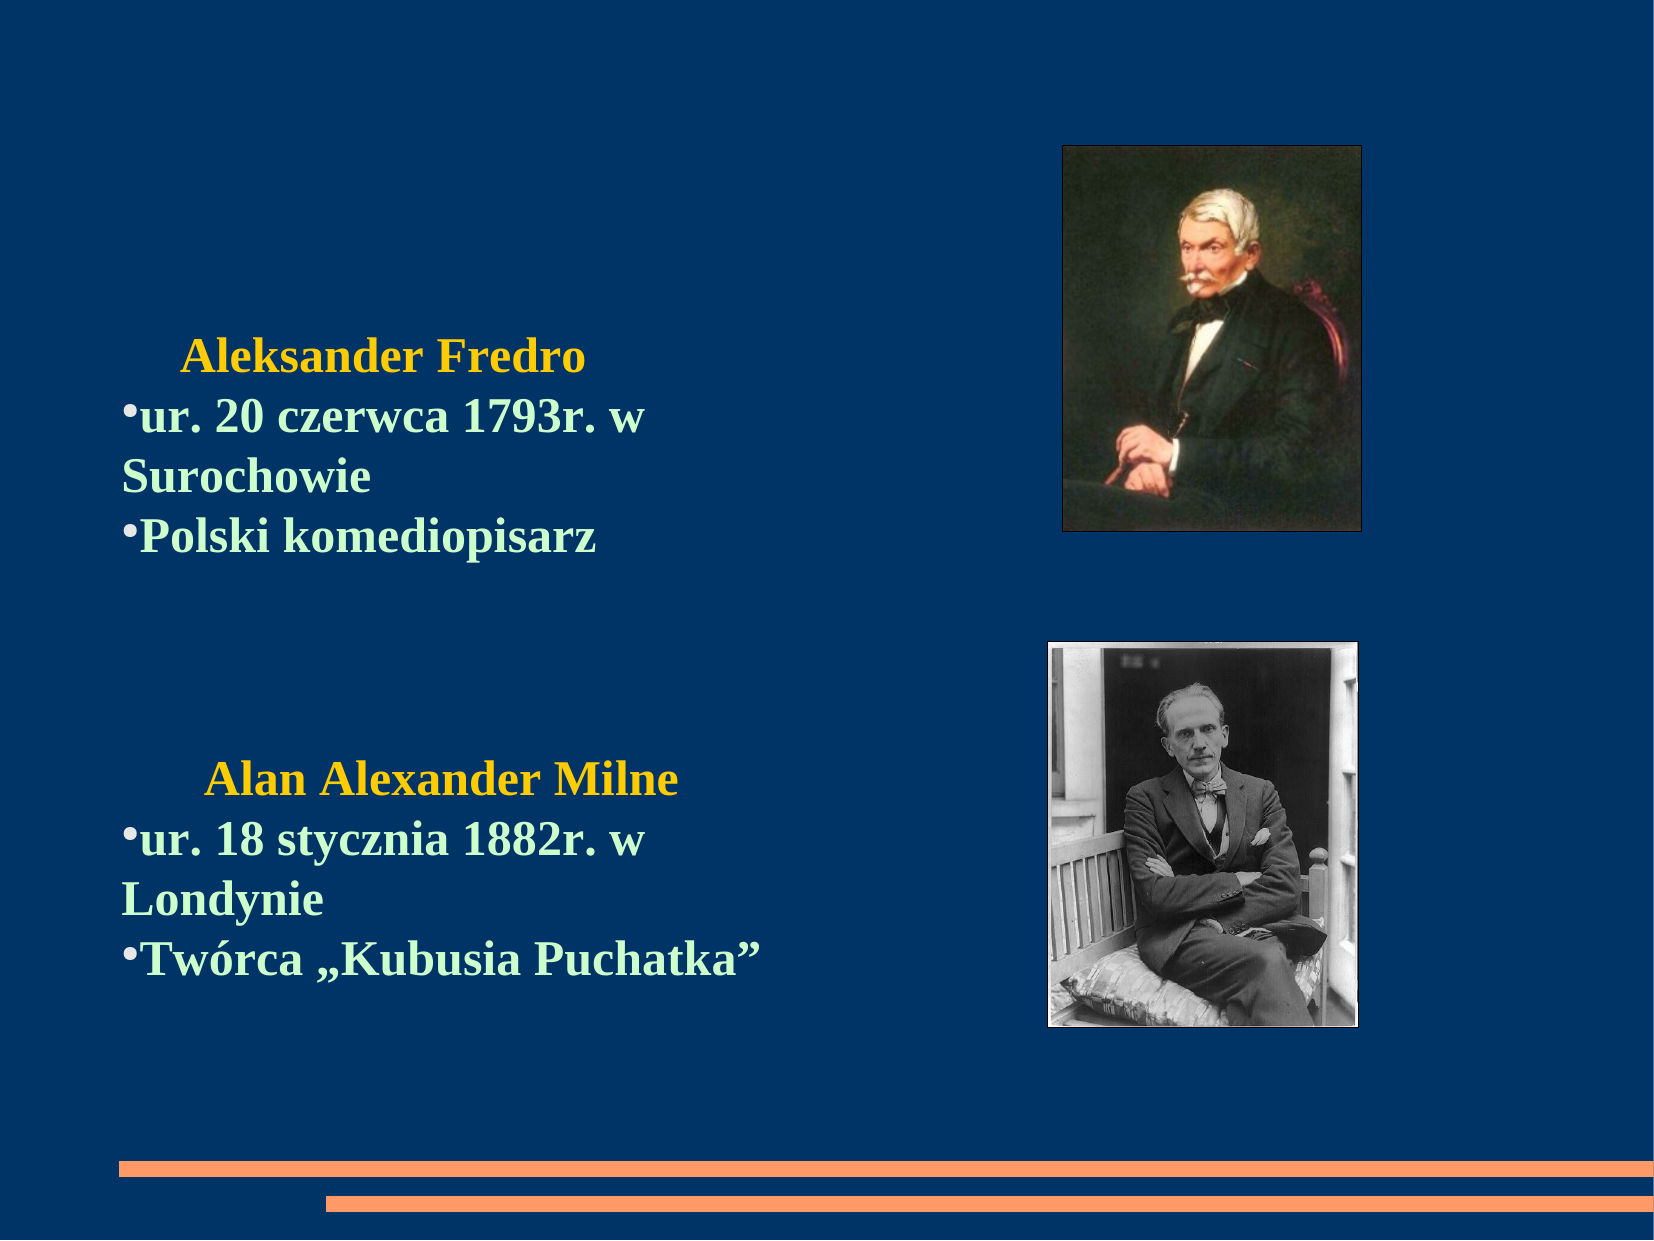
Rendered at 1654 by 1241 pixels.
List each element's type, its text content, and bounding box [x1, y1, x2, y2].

picture [1047, 641, 1359, 1028]
list Aleksander Fredro ur. 20 czerwca 1793r. w Surochowie Polski komediopisarz [121, 322, 824, 709]
picture [1062, 145, 1362, 532]
list Alan Alexander Milne ur. 18 stycznia 1882r. w Londynie Twórca „Kubusia Puchatka” [121, 745, 824, 1132]
